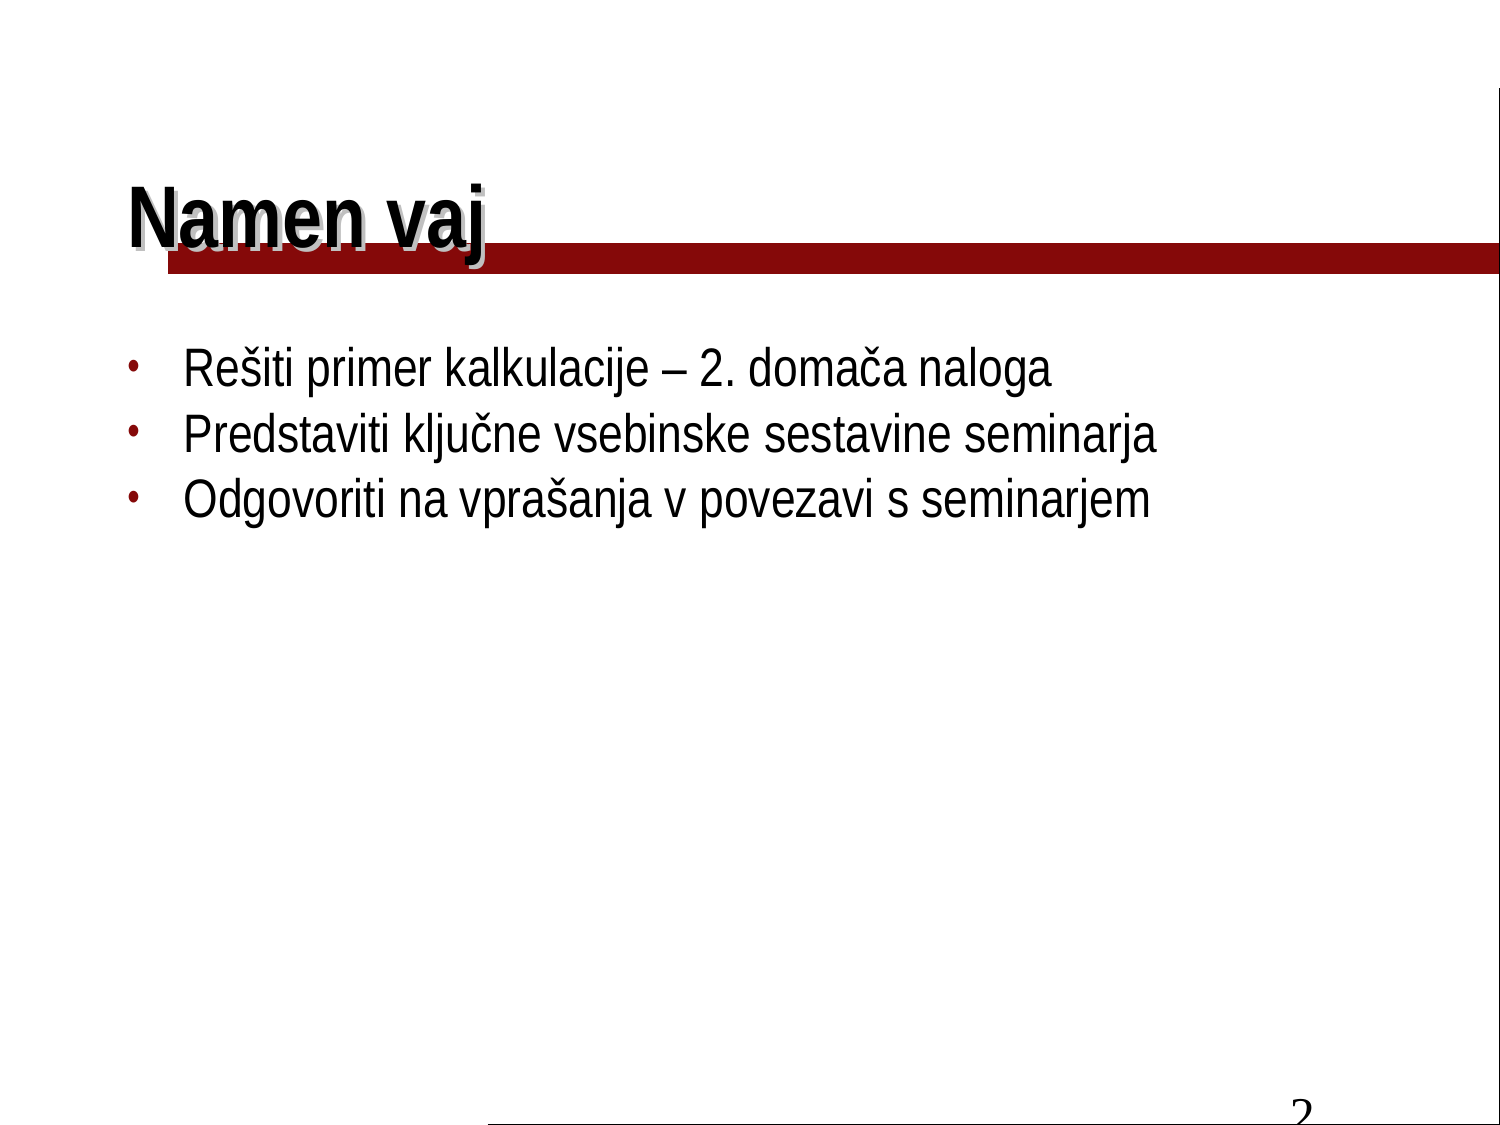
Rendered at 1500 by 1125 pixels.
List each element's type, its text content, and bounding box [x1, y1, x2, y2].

title Namen vaj [112, 137, 1388, 288]
list Rešiti primer kalkulacije – 2. domača naloga Predstaviti ključne vsebinske sestavine seminarja Odgovoriti na vprašanja v povezavi s seminarjem [112, 324, 1388, 1001]
